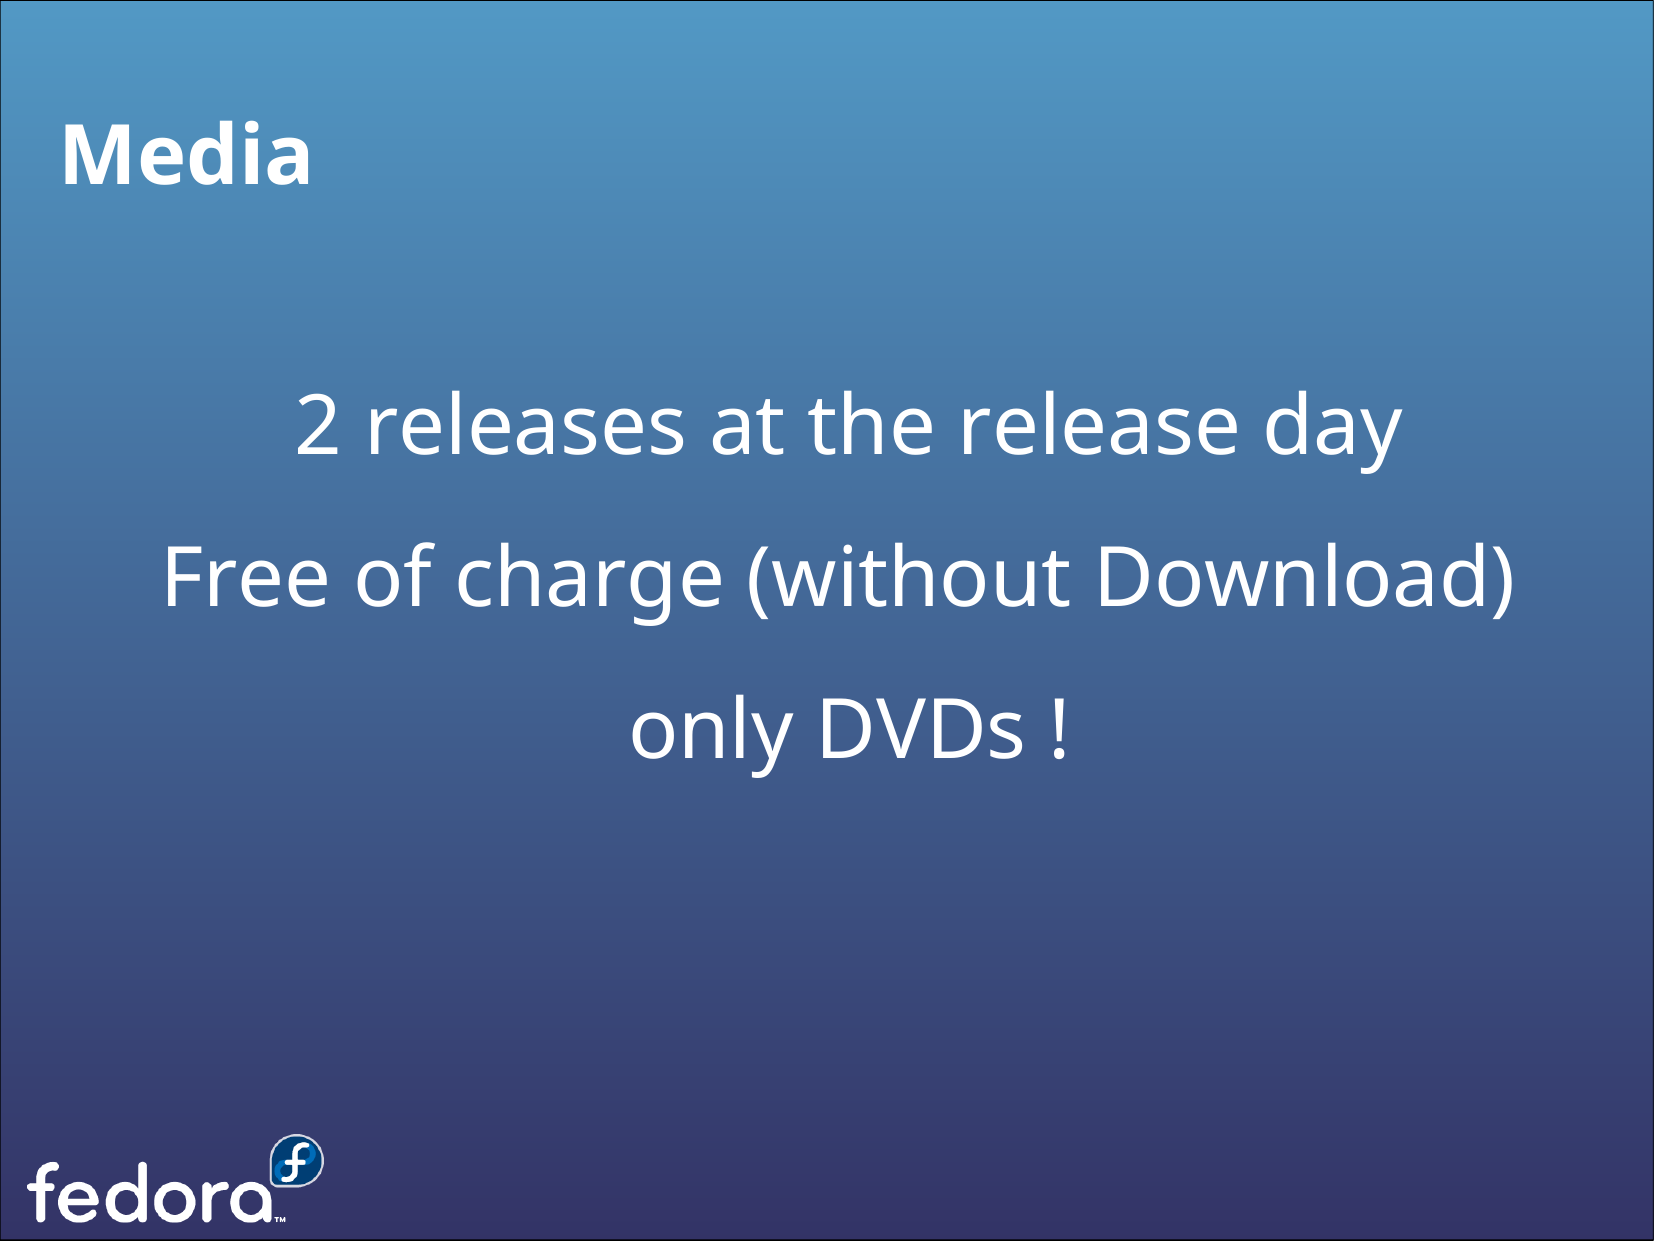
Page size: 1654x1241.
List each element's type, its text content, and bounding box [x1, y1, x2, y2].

list 2 releases at the release day Free of charge (without Download) only DVDs ! [59, 236, 1624, 1048]
picture [26, 1133, 325, 1223]
title Media [59, 95, 1624, 200]
